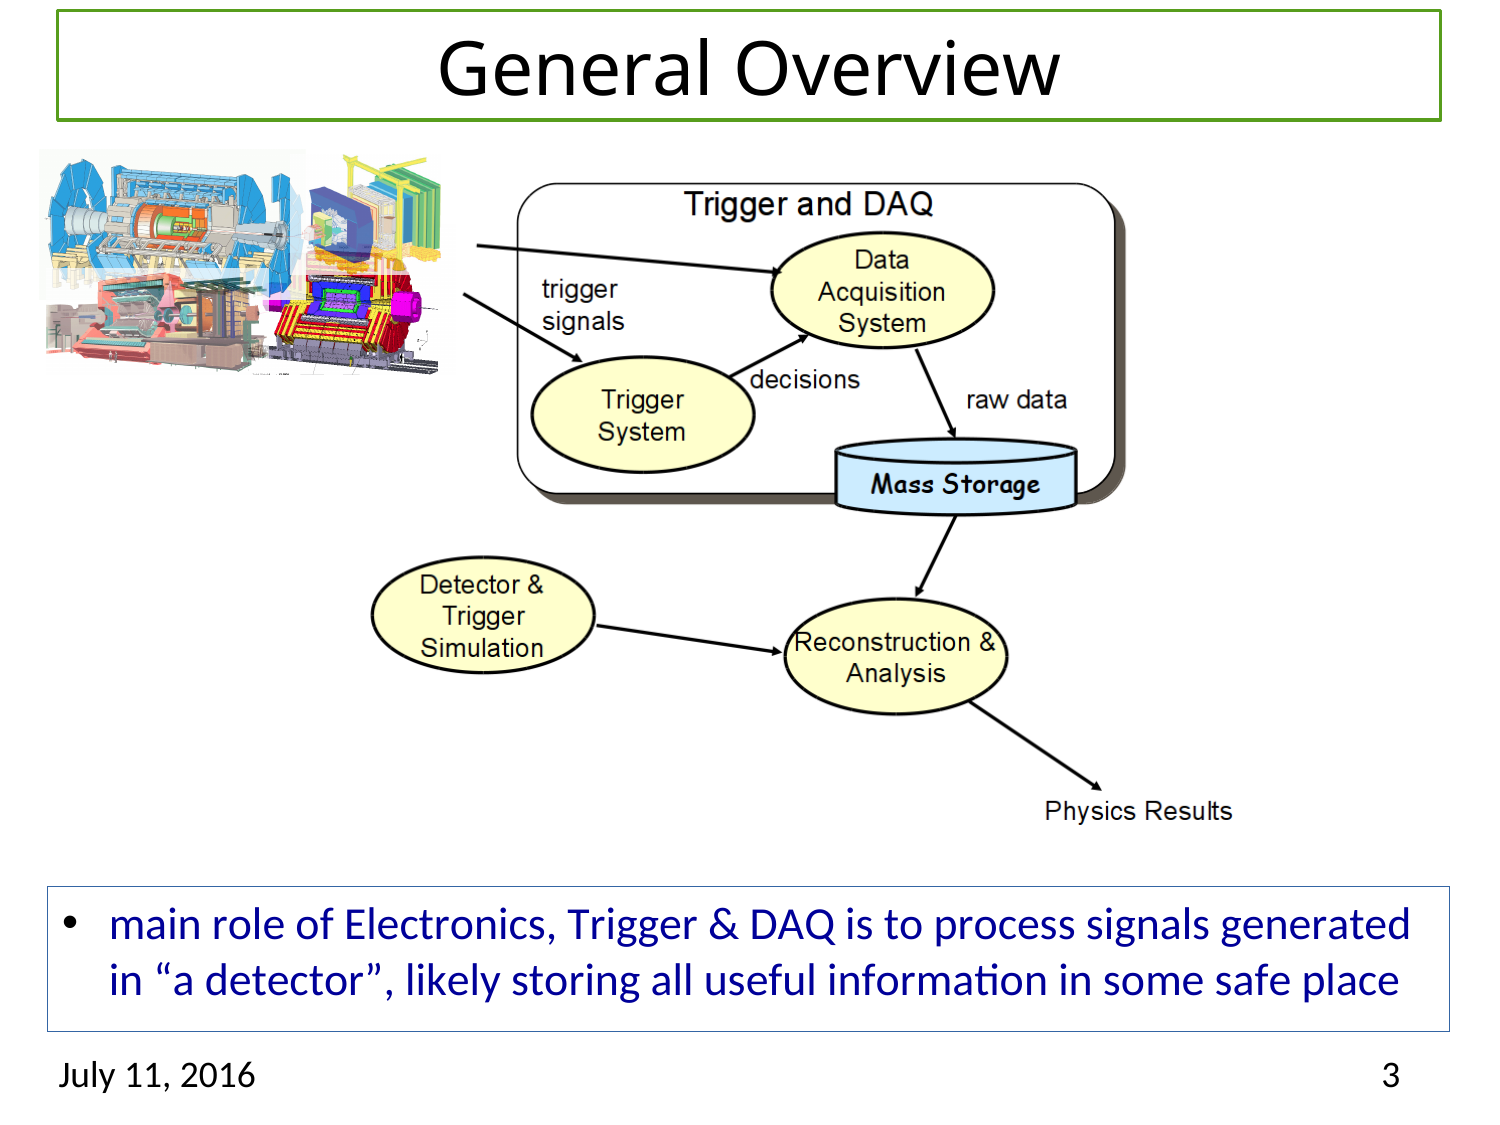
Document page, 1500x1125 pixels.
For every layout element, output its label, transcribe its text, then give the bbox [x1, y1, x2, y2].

title General Overview [57, 10, 1441, 121]
picture [39, 149, 1254, 826]
text_box main role of Electronics, Trigger & DAQ is to process signals generated in “a detector”, likely storing all useful information in some safe place [47, 886, 1450, 1032]
